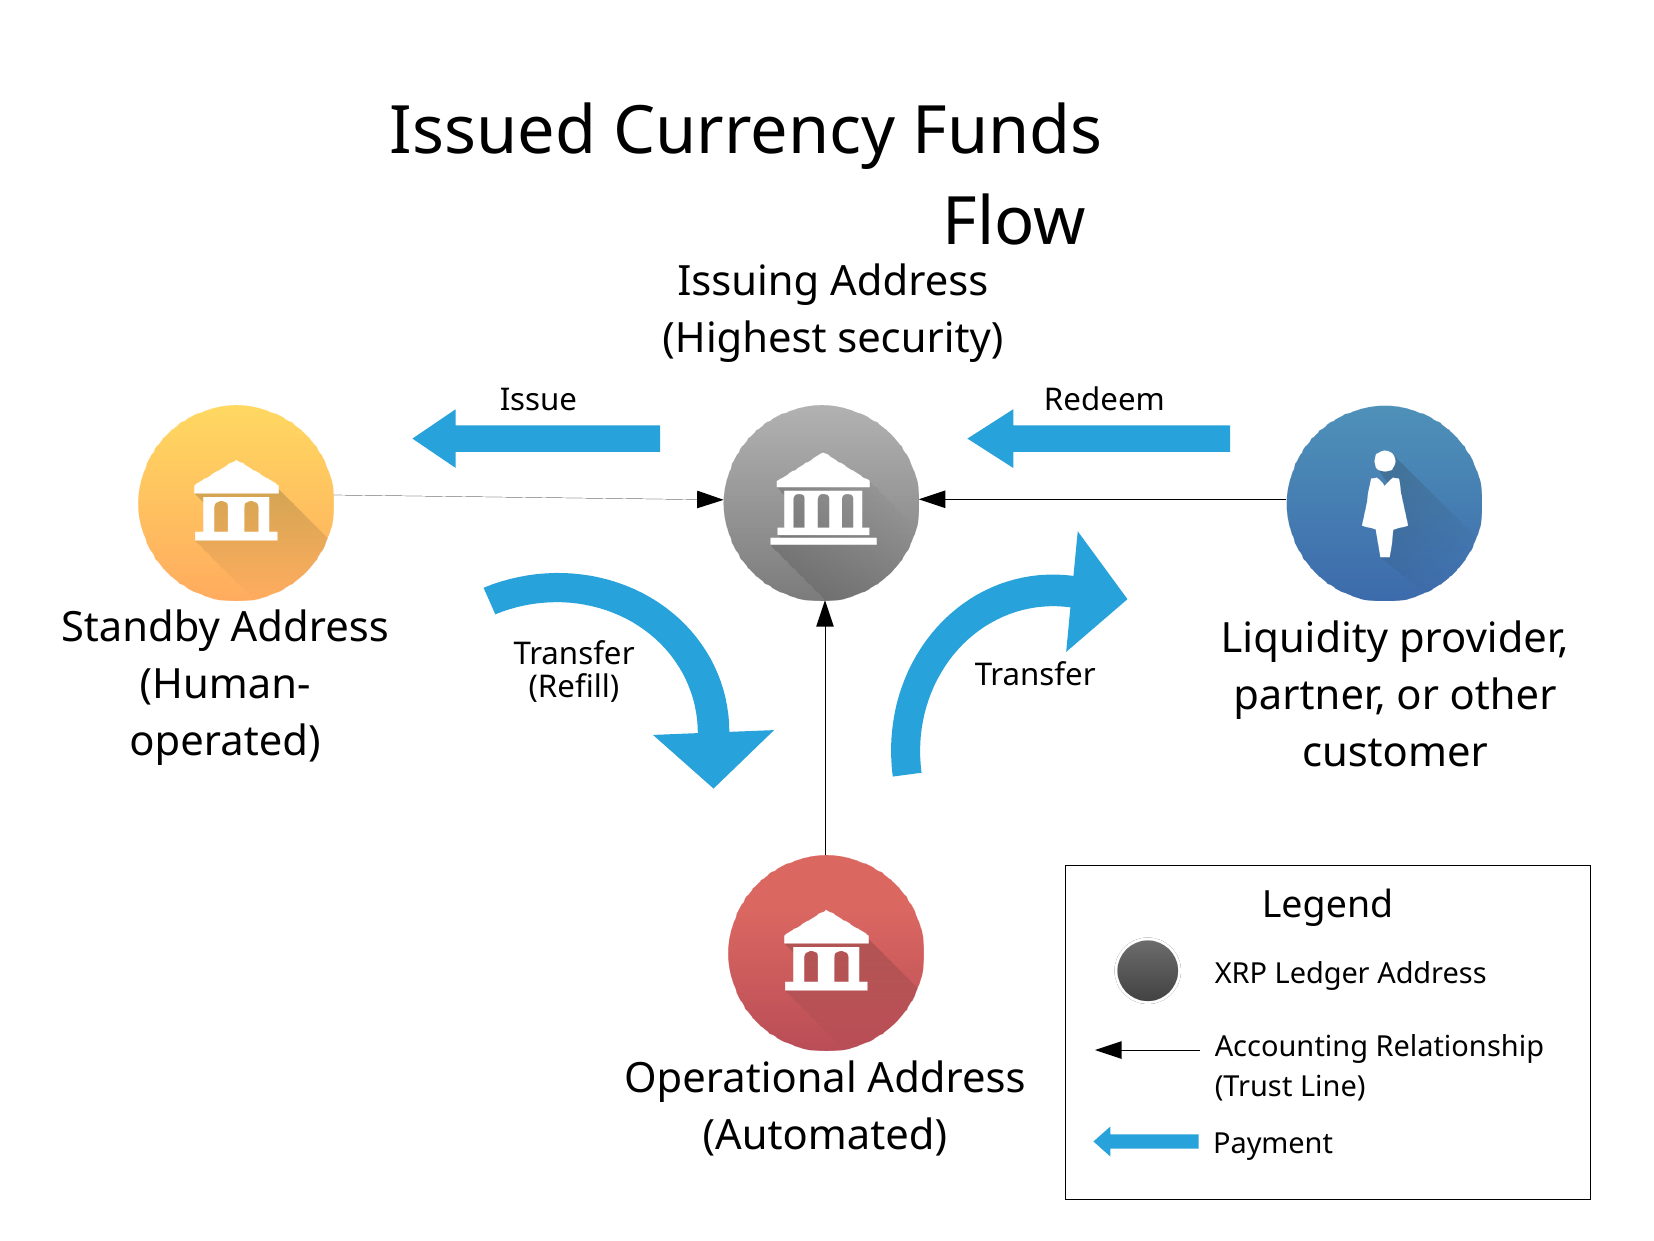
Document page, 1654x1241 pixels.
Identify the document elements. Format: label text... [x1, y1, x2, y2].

text_box Issue [485, 369, 606, 436]
text_box Legend [1065, 870, 1591, 946]
text_box Transfer [960, 645, 1137, 711]
text_box Accounting Relationship (Trust Line) [1200, 1018, 1561, 1134]
text_box XRP Ledger Address [1200, 945, 1561, 1000]
picture [1286, 405, 1482, 600]
text_box [412, 409, 661, 468]
text_box [1093, 1126, 1199, 1157]
picture [723, 405, 919, 601]
text_box [891, 531, 1128, 777]
text_box Issued Currency Funds Flow [375, 75, 1276, 245]
text_box Operational Address (Automated) [600, 1040, 1051, 1176]
picture [1113, 936, 1182, 1006]
text_box Payment [1198, 1115, 1454, 1171]
text_box [967, 409, 1231, 468]
text_box [483, 572, 775, 789]
picture [728, 855, 924, 1040]
text_box Standby Address (Human-operated) [30, 589, 421, 721]
text_box Liquidity provider, partner, or other customer [1185, 600, 1605, 781]
text_box Redeem [1029, 369, 1204, 436]
text_box Transfer (Refill) [498, 633, 676, 751]
picture [138, 405, 334, 589]
text_box Issuing Address (Highest security) [636, 245, 1030, 370]
